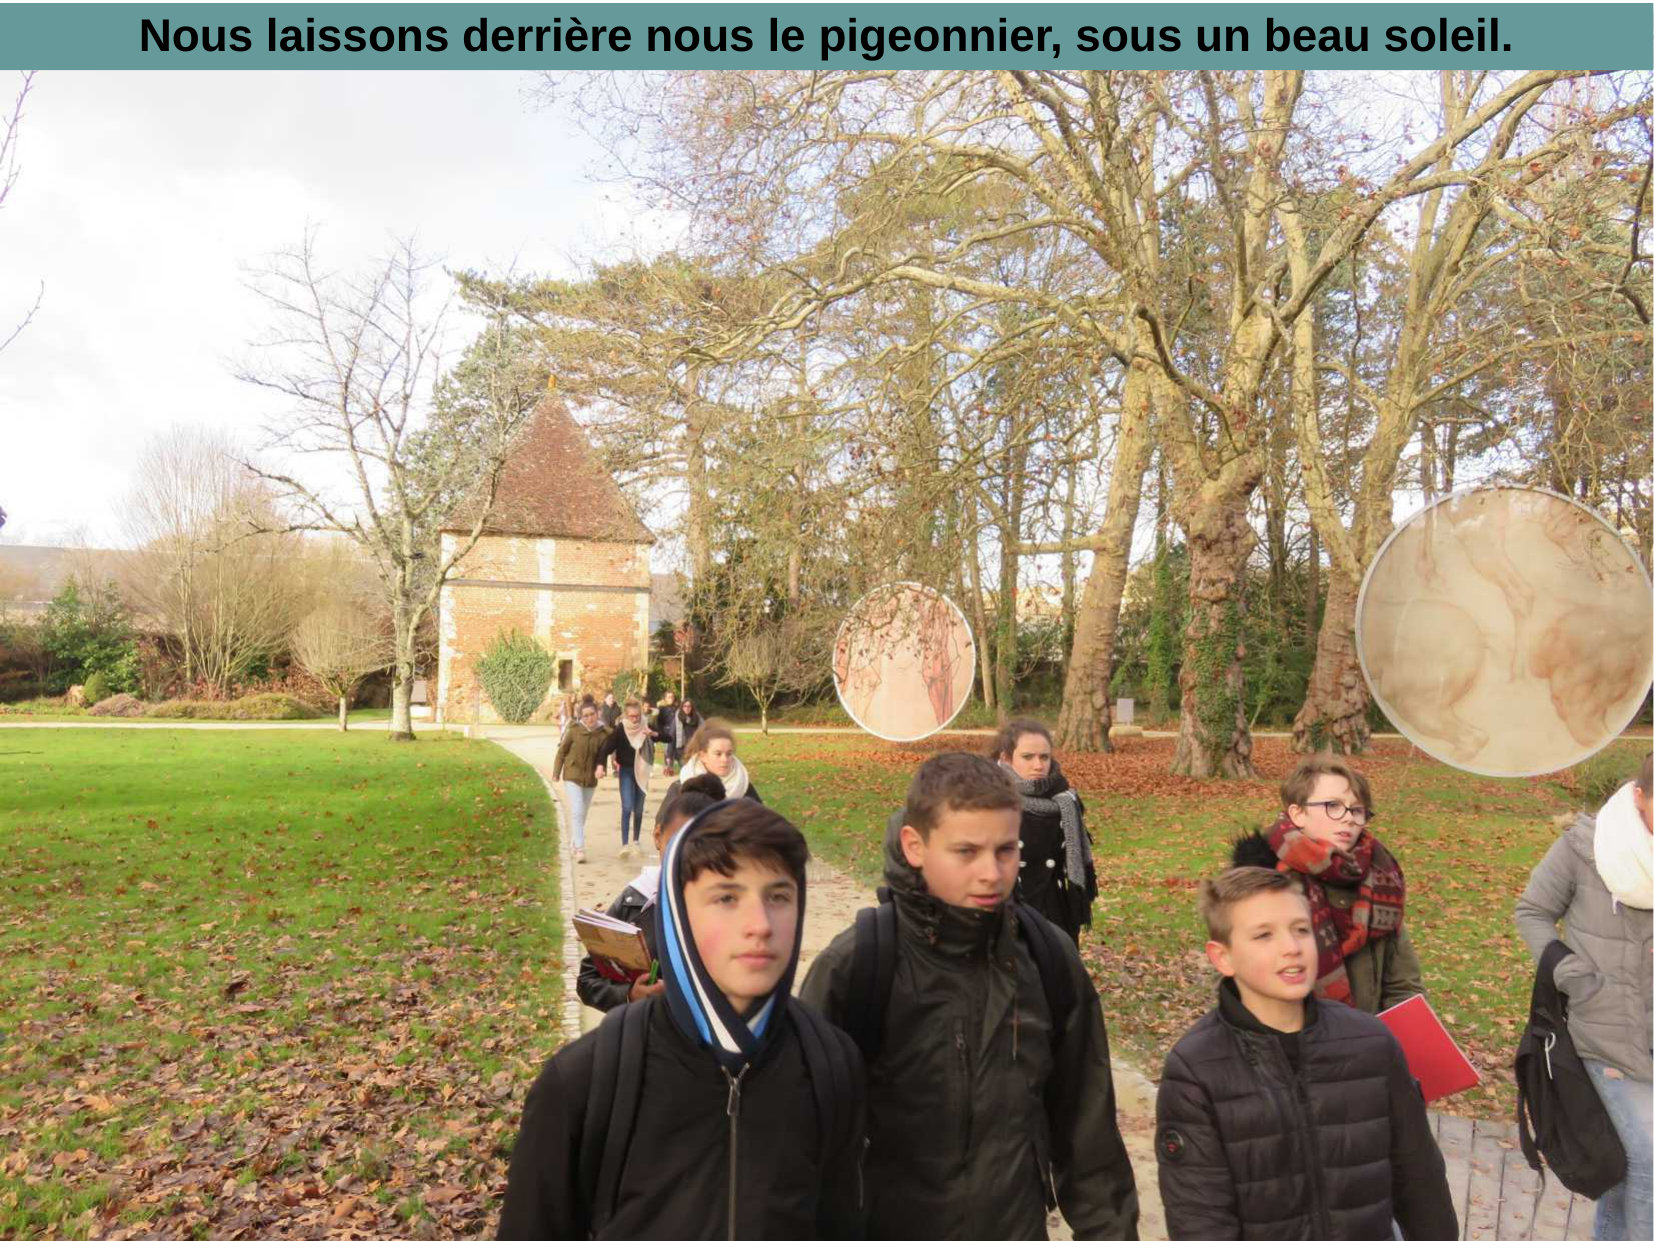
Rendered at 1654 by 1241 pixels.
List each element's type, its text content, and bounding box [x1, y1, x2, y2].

picture [0, 71, 1654, 1241]
text_box Nous laissons derrière nous le pigeonnier, sous un beau soleil. [0, 3, 1654, 71]
